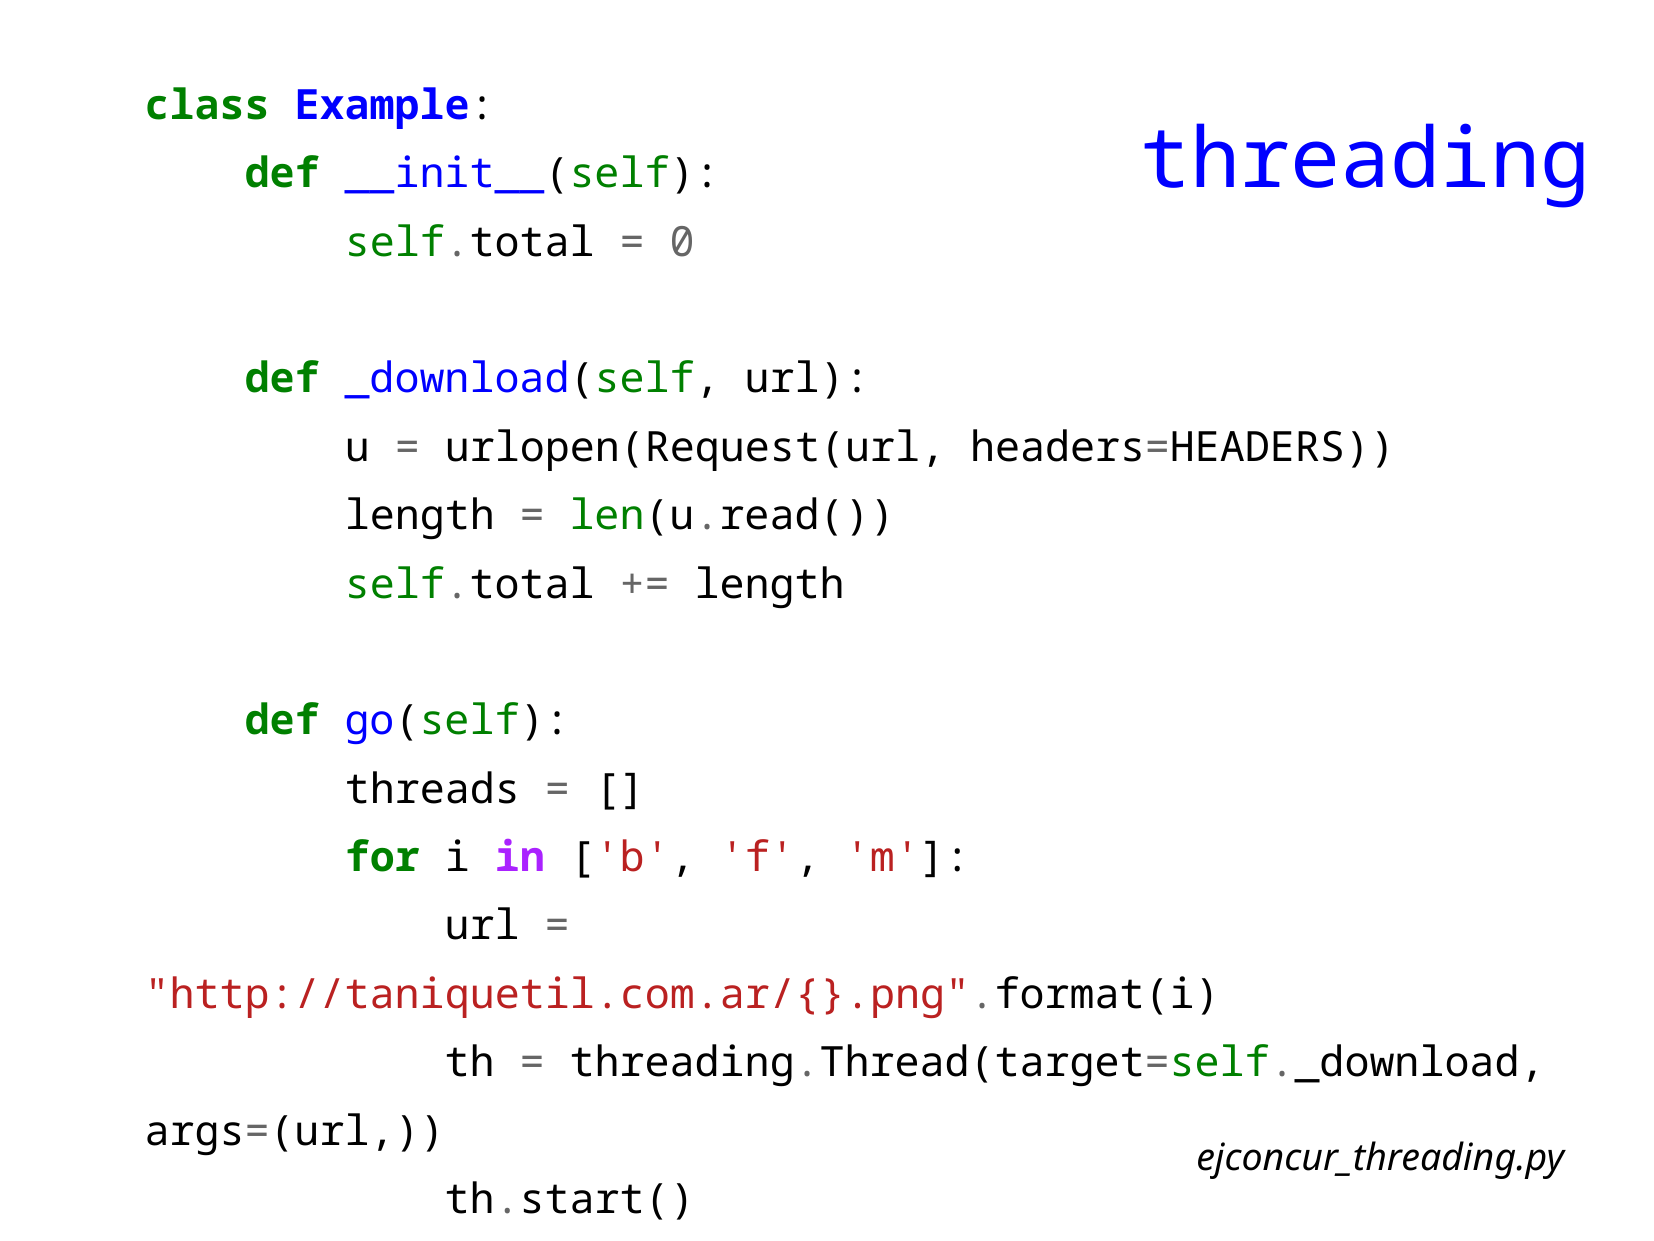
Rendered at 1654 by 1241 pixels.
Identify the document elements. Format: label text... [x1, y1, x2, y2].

text_box class Example: def __init__(self): self.total = 0 def _download(self, url): u = urlopen(Request(url, headers=HEADERS)) length = len(u.read()) self.total += length def go(self): threads = [] for i in ['b', 'f', 'm']: url = "http://taniquetil.com.ar/{}.png".format(i) th = threading.Thread(target=self._download, args=(url,)) th.start() threads.append(th) for th in threads: th.join() e = Example() e.go() print("Done:", e.total) [129, 55, 1654, 1217]
